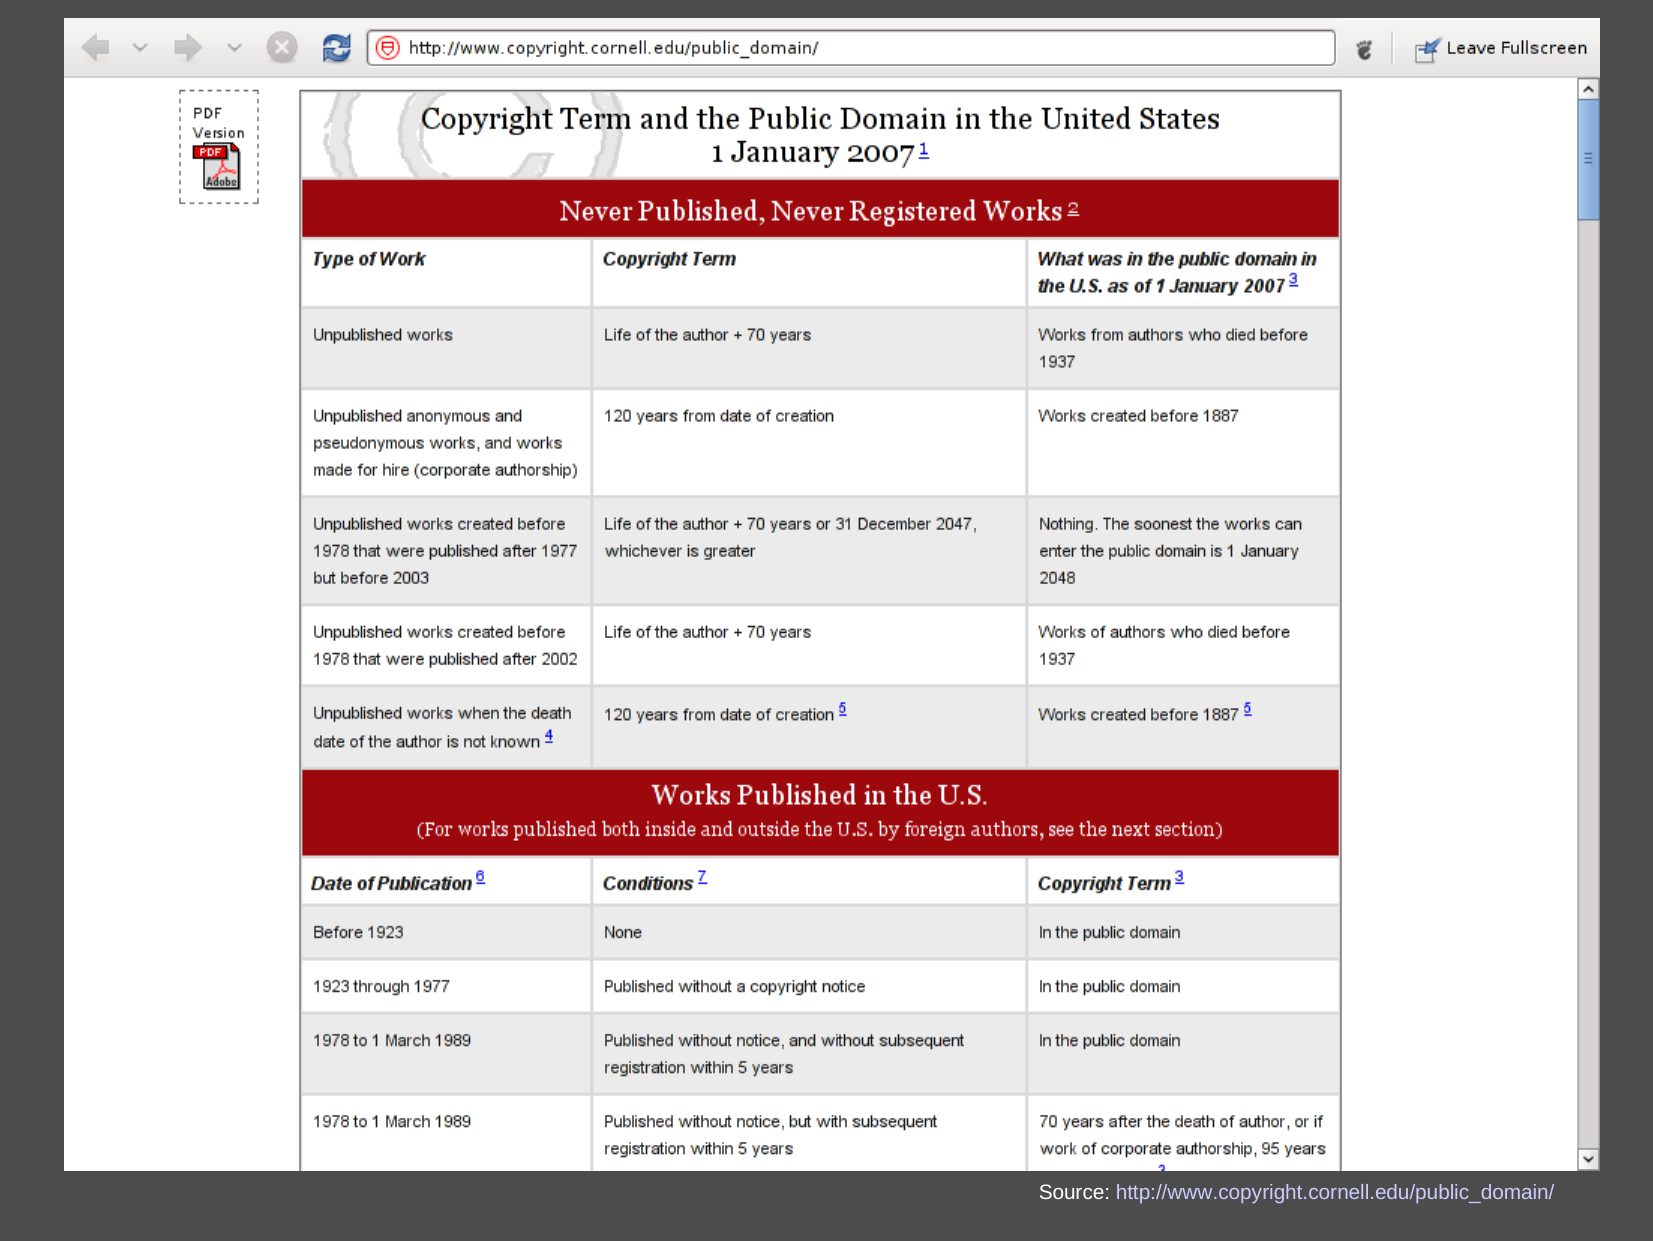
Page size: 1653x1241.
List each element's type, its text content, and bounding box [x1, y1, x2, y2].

picture [64, 18, 1600, 1171]
text_box Source: http://www.copyright.cornell.edu/public_domain/ [1023, 1170, 1576, 1212]
